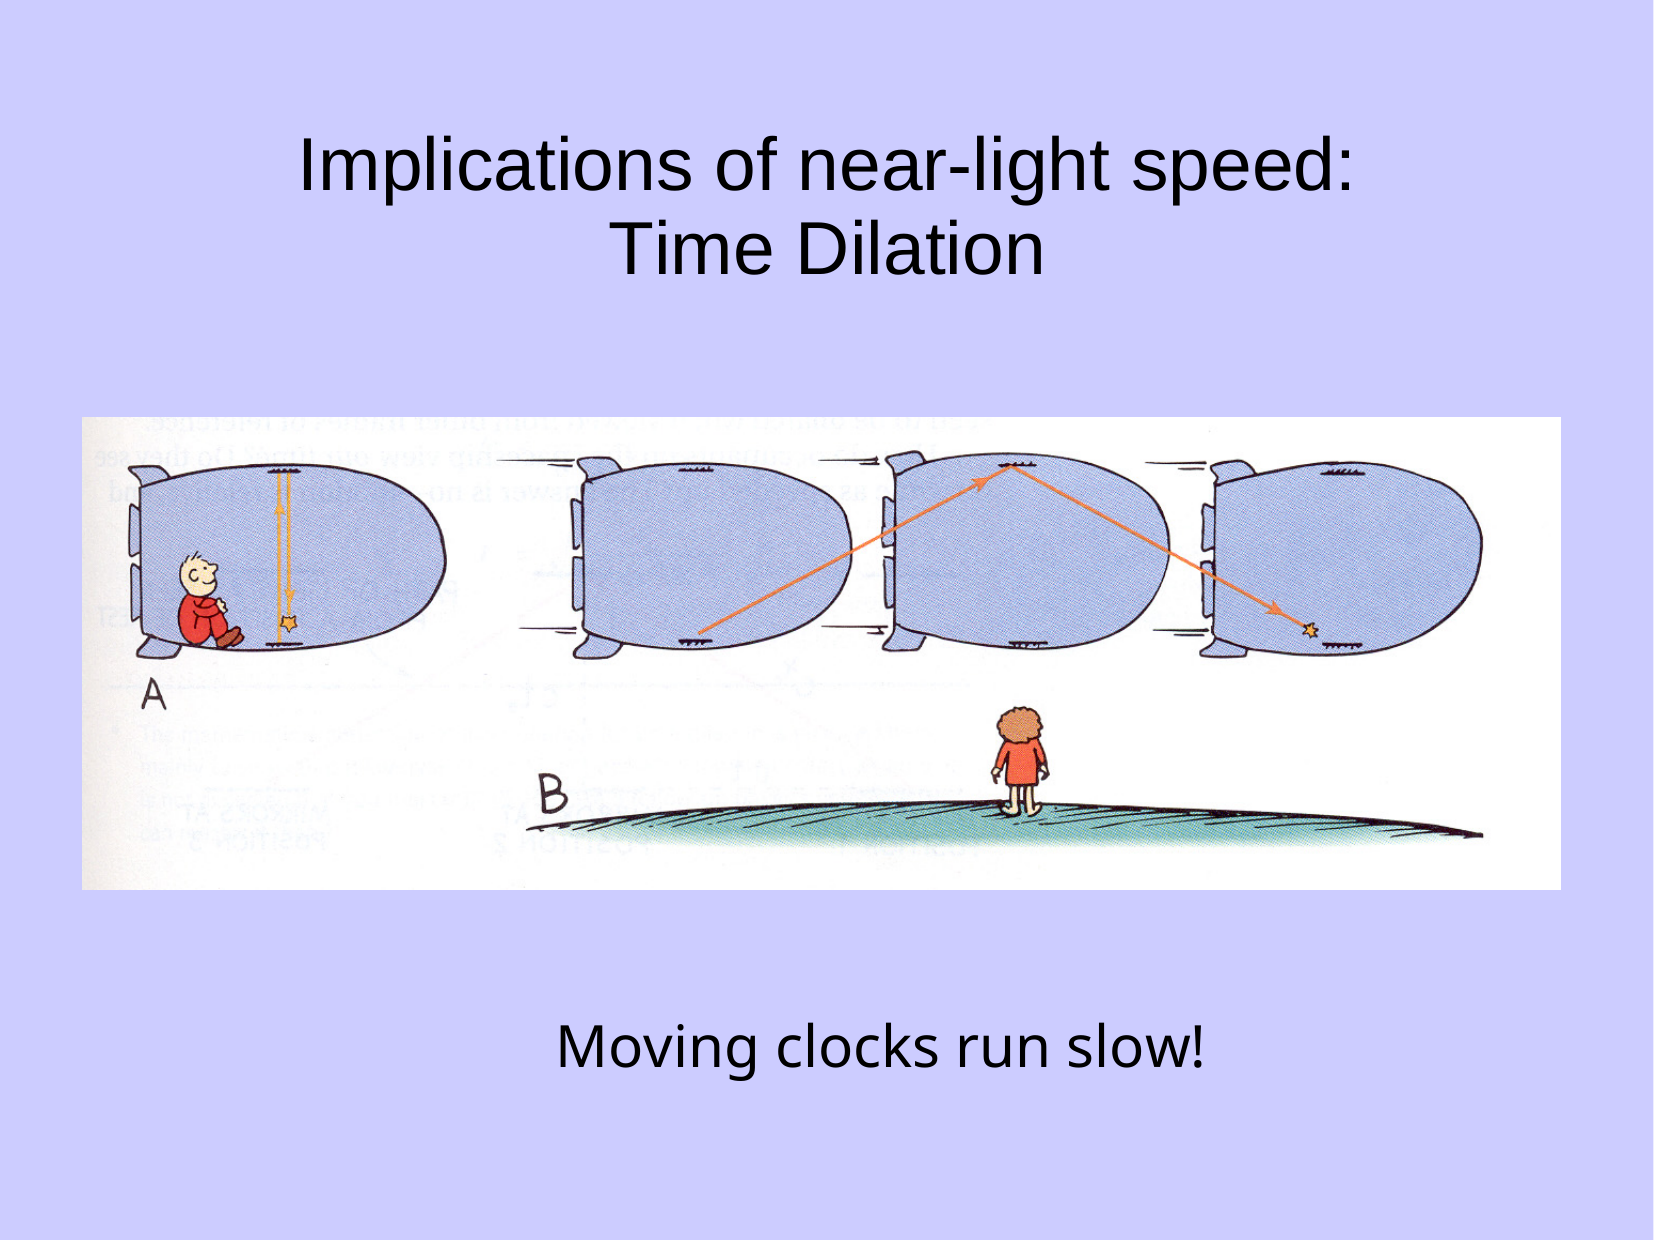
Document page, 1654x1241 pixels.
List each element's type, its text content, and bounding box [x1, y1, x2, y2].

title Implications of near-light speed: Time Dilation [121, 102, 1534, 311]
text_box Moving clocks run slow! [555, 1005, 1173, 1073]
picture [82, 417, 1561, 890]
